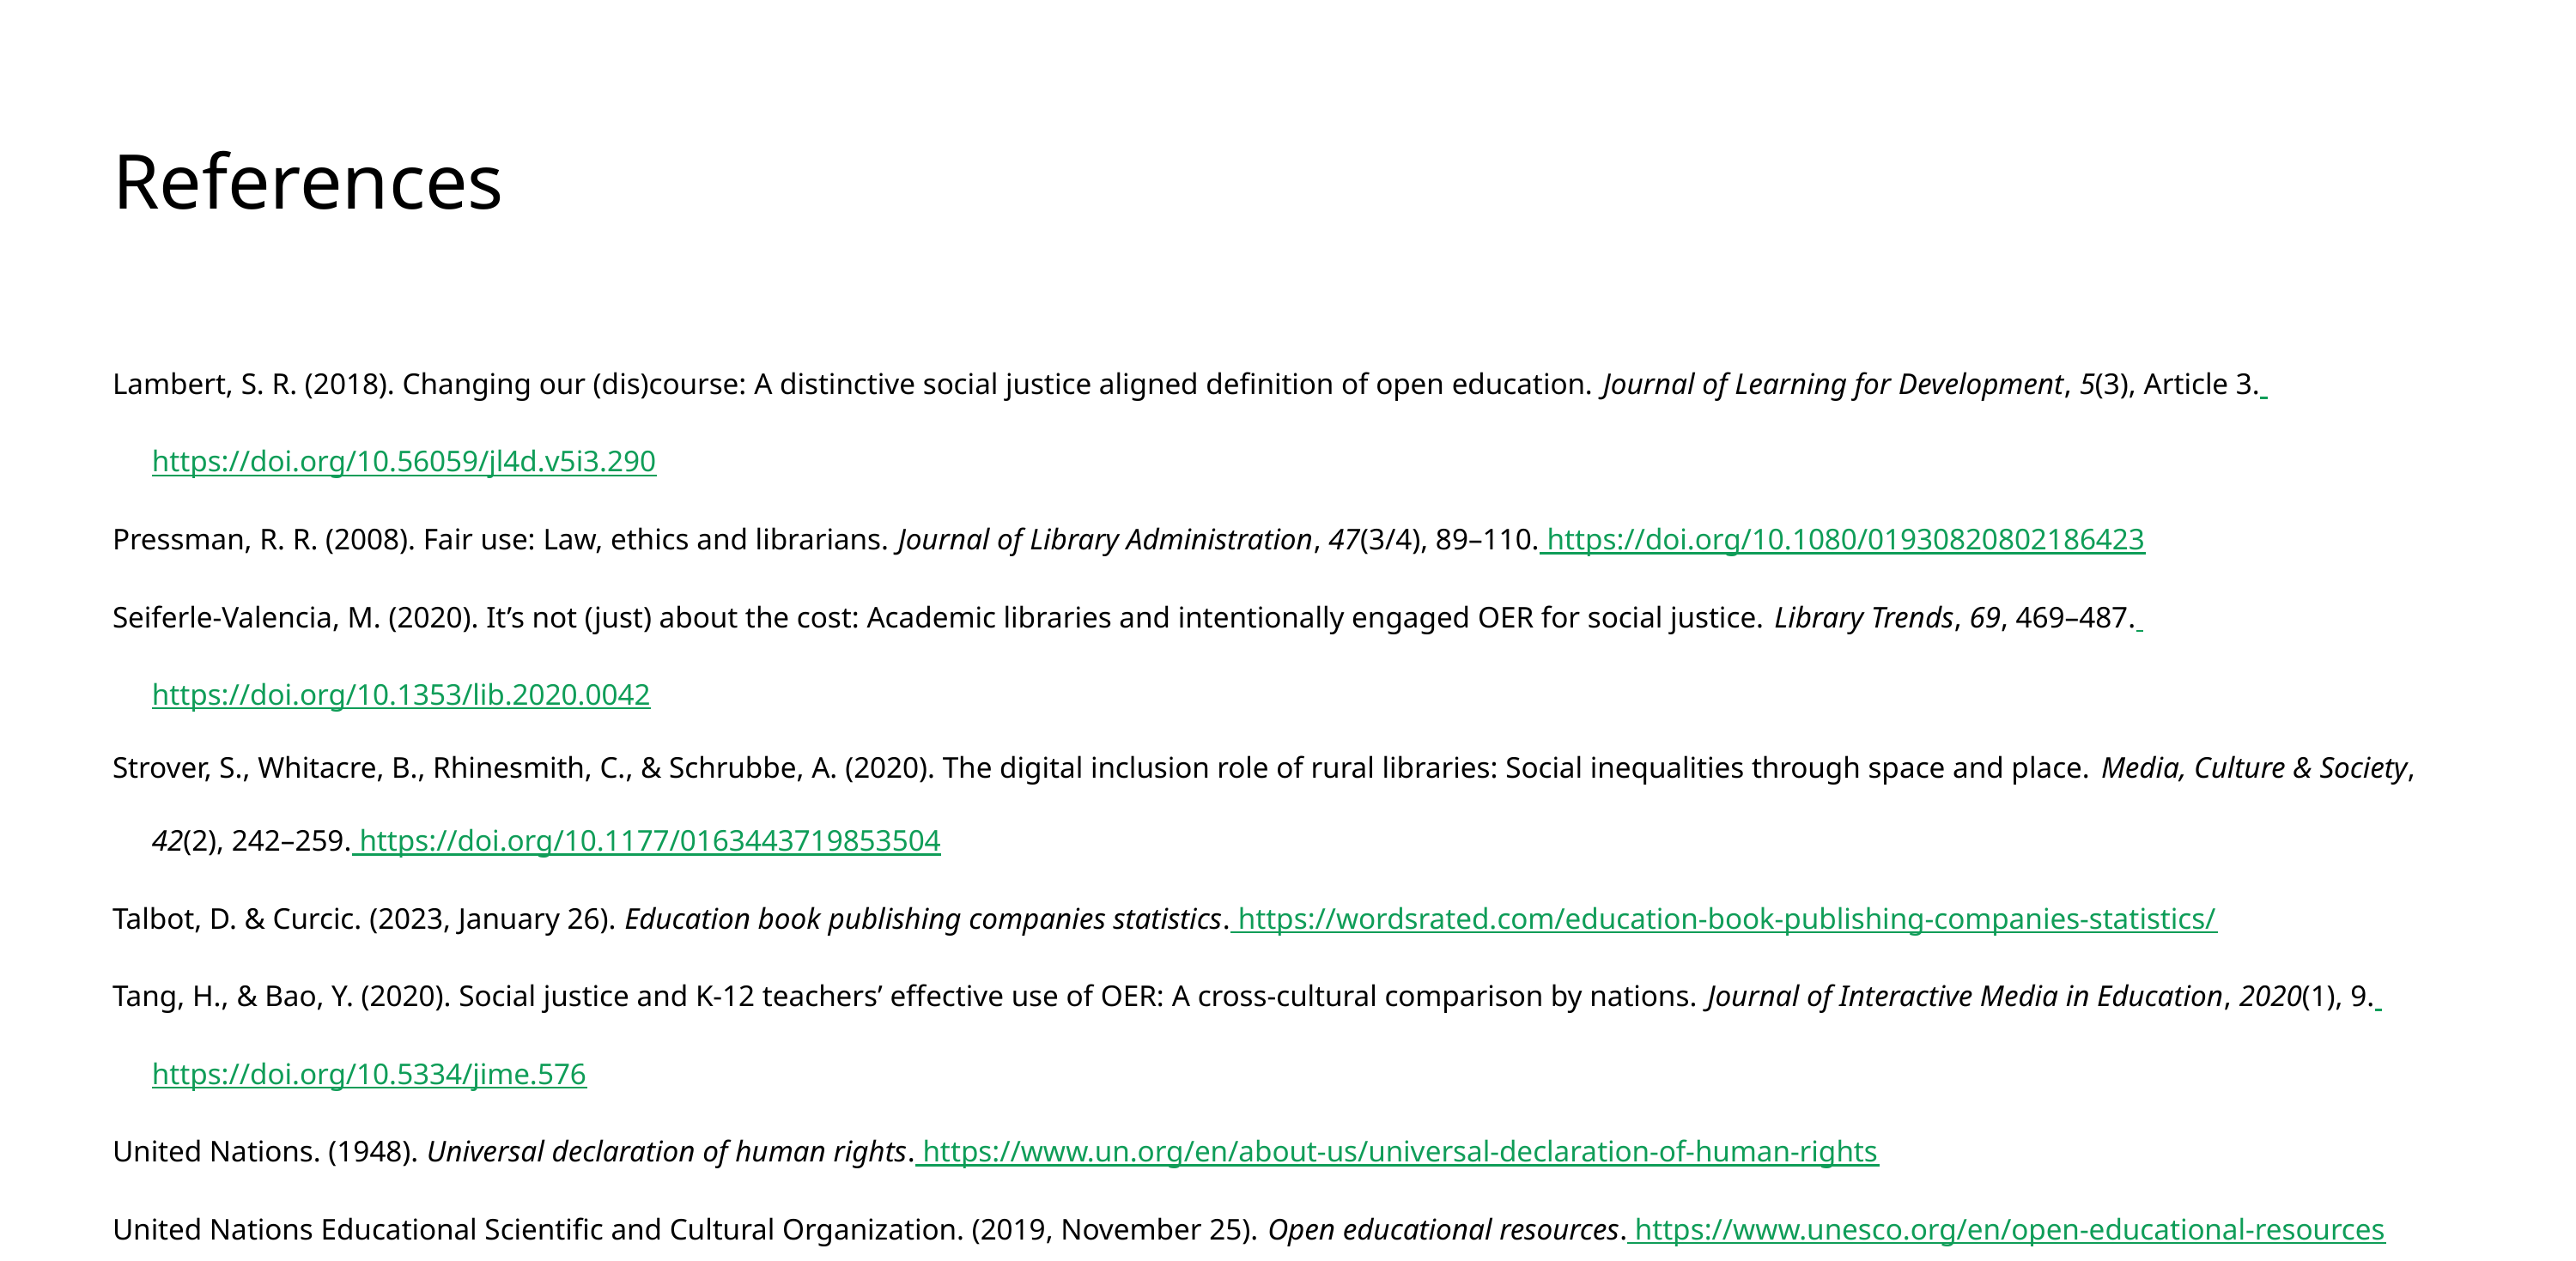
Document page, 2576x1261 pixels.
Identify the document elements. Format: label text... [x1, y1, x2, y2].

list Lambert, S. R. (2018). Changing our (dis)course: A distinctive social justice aligned definition of open education. Journal of Learning for Development, 5(3), Article 3. https://doi.org/10.56059/jl4d.v5i3.290 Pressman, R. R. (2008). Fair use: Law, ethics and librarians. Journal of Library Administration, 47(3/4), 89–110. https://doi.org/10.1080/01930820802186423 Seiferle-Valencia, M. (2020). It’s not (just) about the cost: Academic libraries and intentionally engaged OER for social justice. Library Trends, 69, 469–487. https://doi.org/10.1353/lib.2020.0042 Strover, S., Whitacre, B., Rhinesmith, C., & Schrubbe, A. (2020). The digital inclusion role of rural libraries: Social inequalities through space and place. Media, Culture & Society, 42(2), 242–259. https://doi.org/10.1177/0163443719853504 Talbot, D. & Curcic. (2023, January 26). Education book publishing companies statistics. https://wordsrated.com/education-book-publishing-companies-statistics/ Tang, H., & Bao, Y. (2020). Social justice and K-12 teachers’ effective use of OER: A cross-cultural comparison by nations. Journal of Interactive Media in Education, 2020(1), 9. https://doi.org/10.5334/jime.576 United Nations. (1948). Universal declaration of human rights. https://www.un.org/en/about-us/universal-declaration-of-human-rights United Nations Educational Scientific and Cultural Organization. (2019, November 25). Open educational resources. https://www.unesco.org/en/open-educational-resources Wiley, D. (2001). Defining the “open” in open content and open educational resources. https://opencontent.org/definition/ [88, 302, 2488, 1120]
title References [88, 109, 2488, 250]
